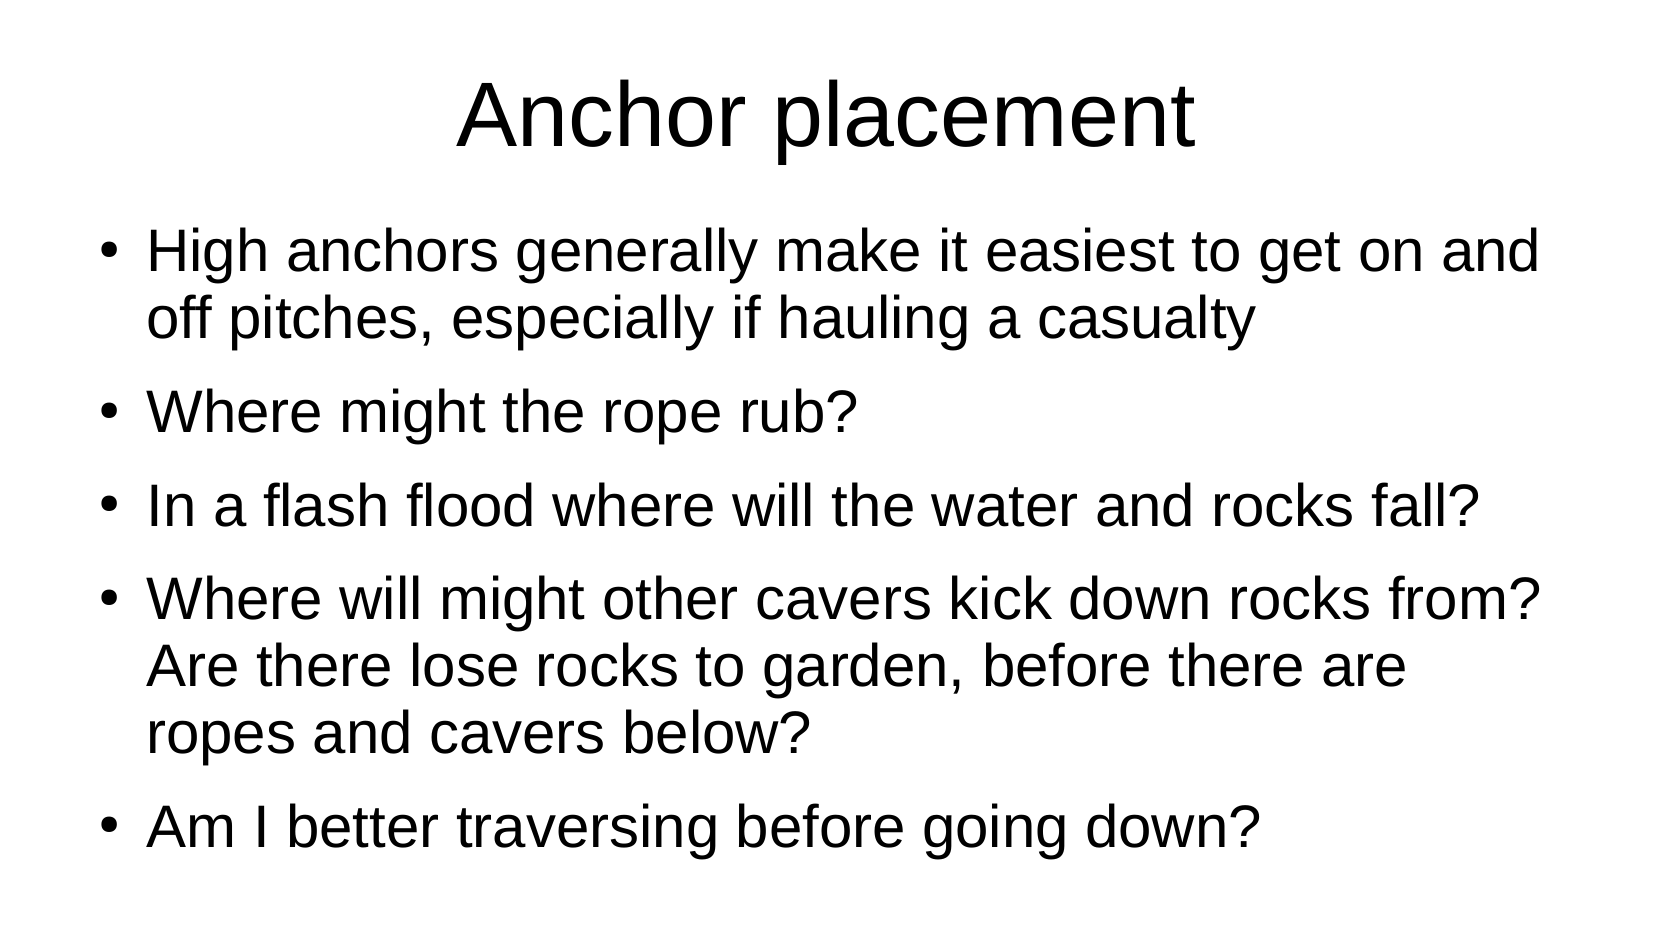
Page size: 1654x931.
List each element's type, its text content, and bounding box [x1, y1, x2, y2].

list High anchors generally make it easiest to get on and off pitches, especially if hauling a casualty Where might the rope rub? In a flash flood where will the water and rocks fall? Where will might other cavers kick down rocks from? Are there lose rocks to garden, before there are ropes and cavers below? Am I better traversing before going down? [82, 217, 1571, 875]
title Anchor placement [82, 37, 1571, 193]
